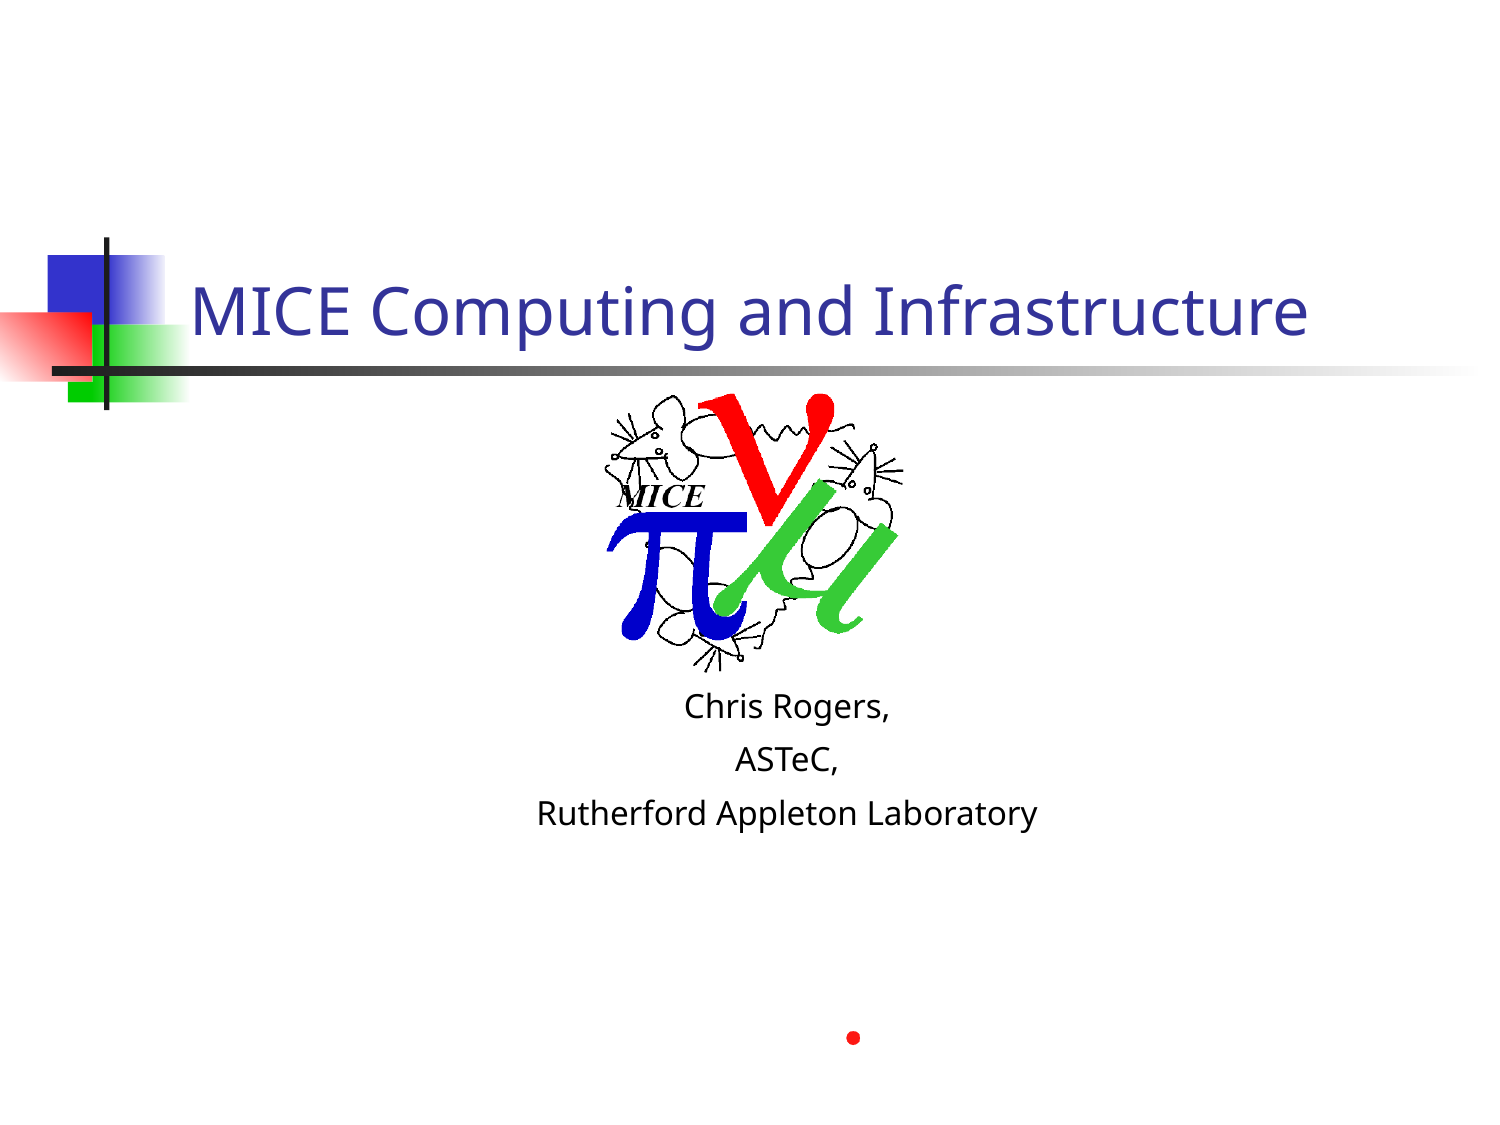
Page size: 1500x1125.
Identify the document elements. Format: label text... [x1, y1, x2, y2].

picture [662, 962, 870, 1081]
title MICE Computing and Infrastructure [174, 159, 1450, 363]
subtitle Chris Rogers, ASTeC, Rutherford Appleton Laboratory [225, 674, 1276, 925]
picture [575, 376, 930, 674]
